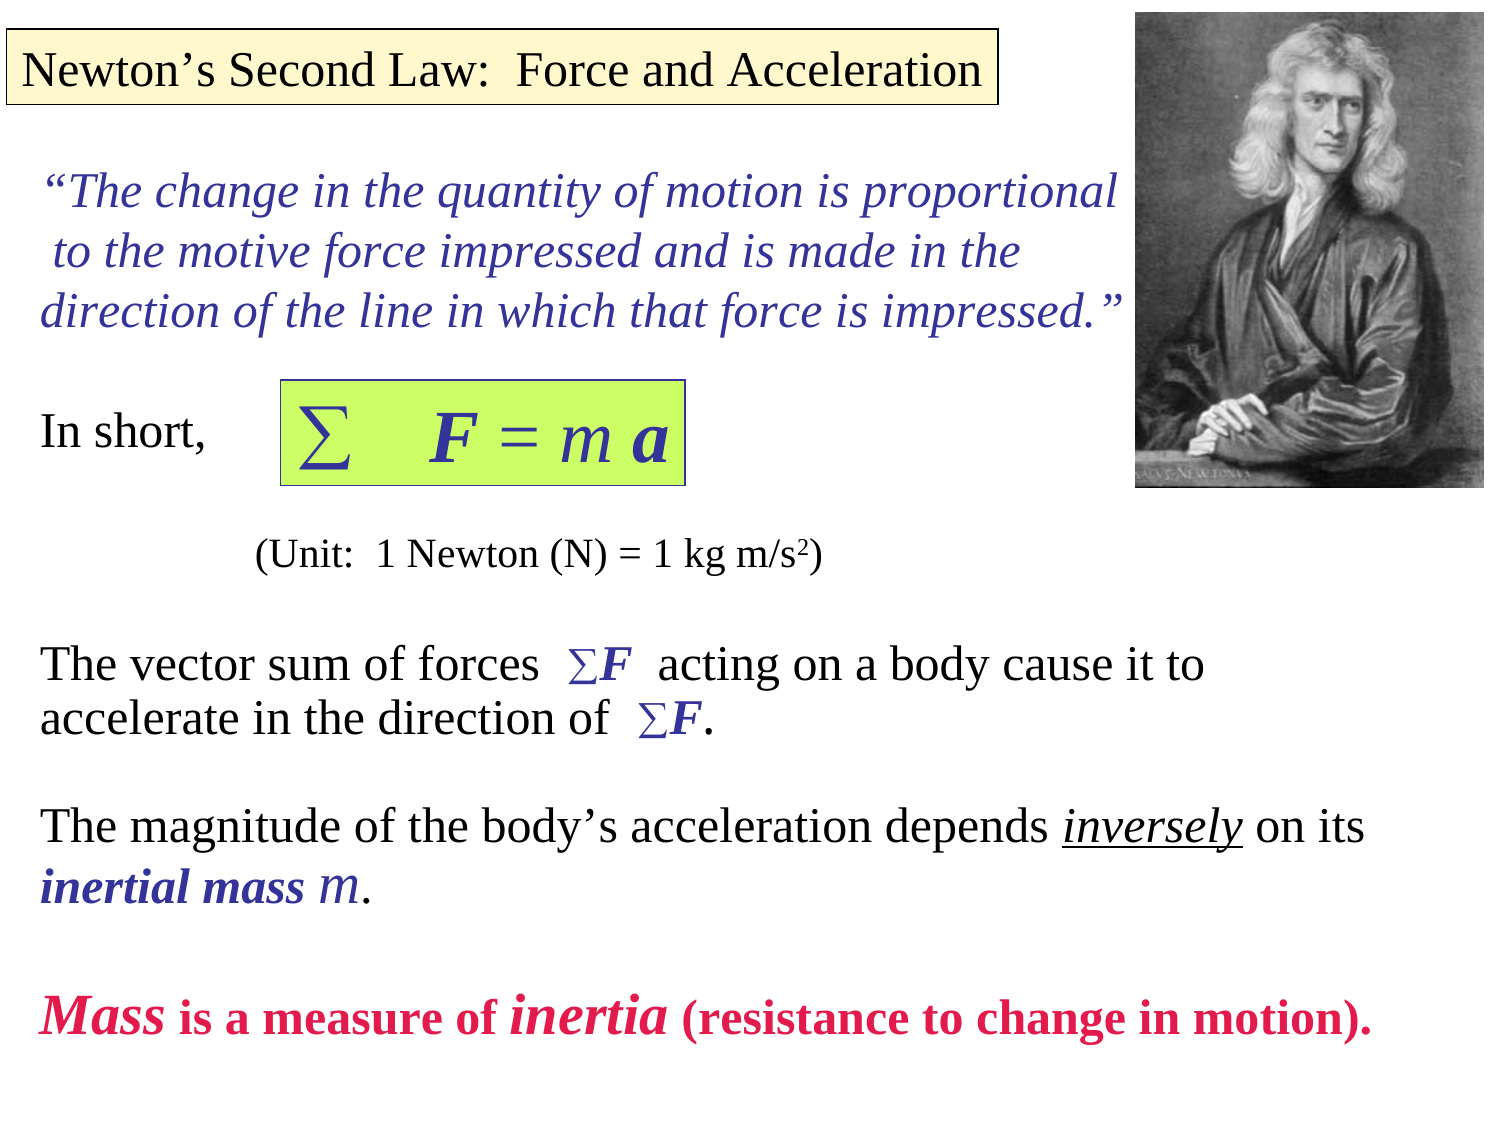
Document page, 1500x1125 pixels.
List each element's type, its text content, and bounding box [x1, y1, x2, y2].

picture [1135, 12, 1484, 488]
text_box ∑ F = m a [280, 379, 685, 486]
text_box “The change in the quantity of motion is proportional to the motive force impressed and is made in the direction of the line in which that force is impressed.” In short, (Unit: 1 Newton (N) = 1 kg m/s2) The vector sum of forces ∑F acting on a body cause it to accelerate in the direction of ∑F. The magnitude of the body’s acceleration depends inversely on its inertial mass m. Mass is a measure of inertia (resistance to change in motion). [24, 149, 1388, 1055]
text_box Newton’s Second Law: Force and Acceleration [6, 29, 998, 105]
